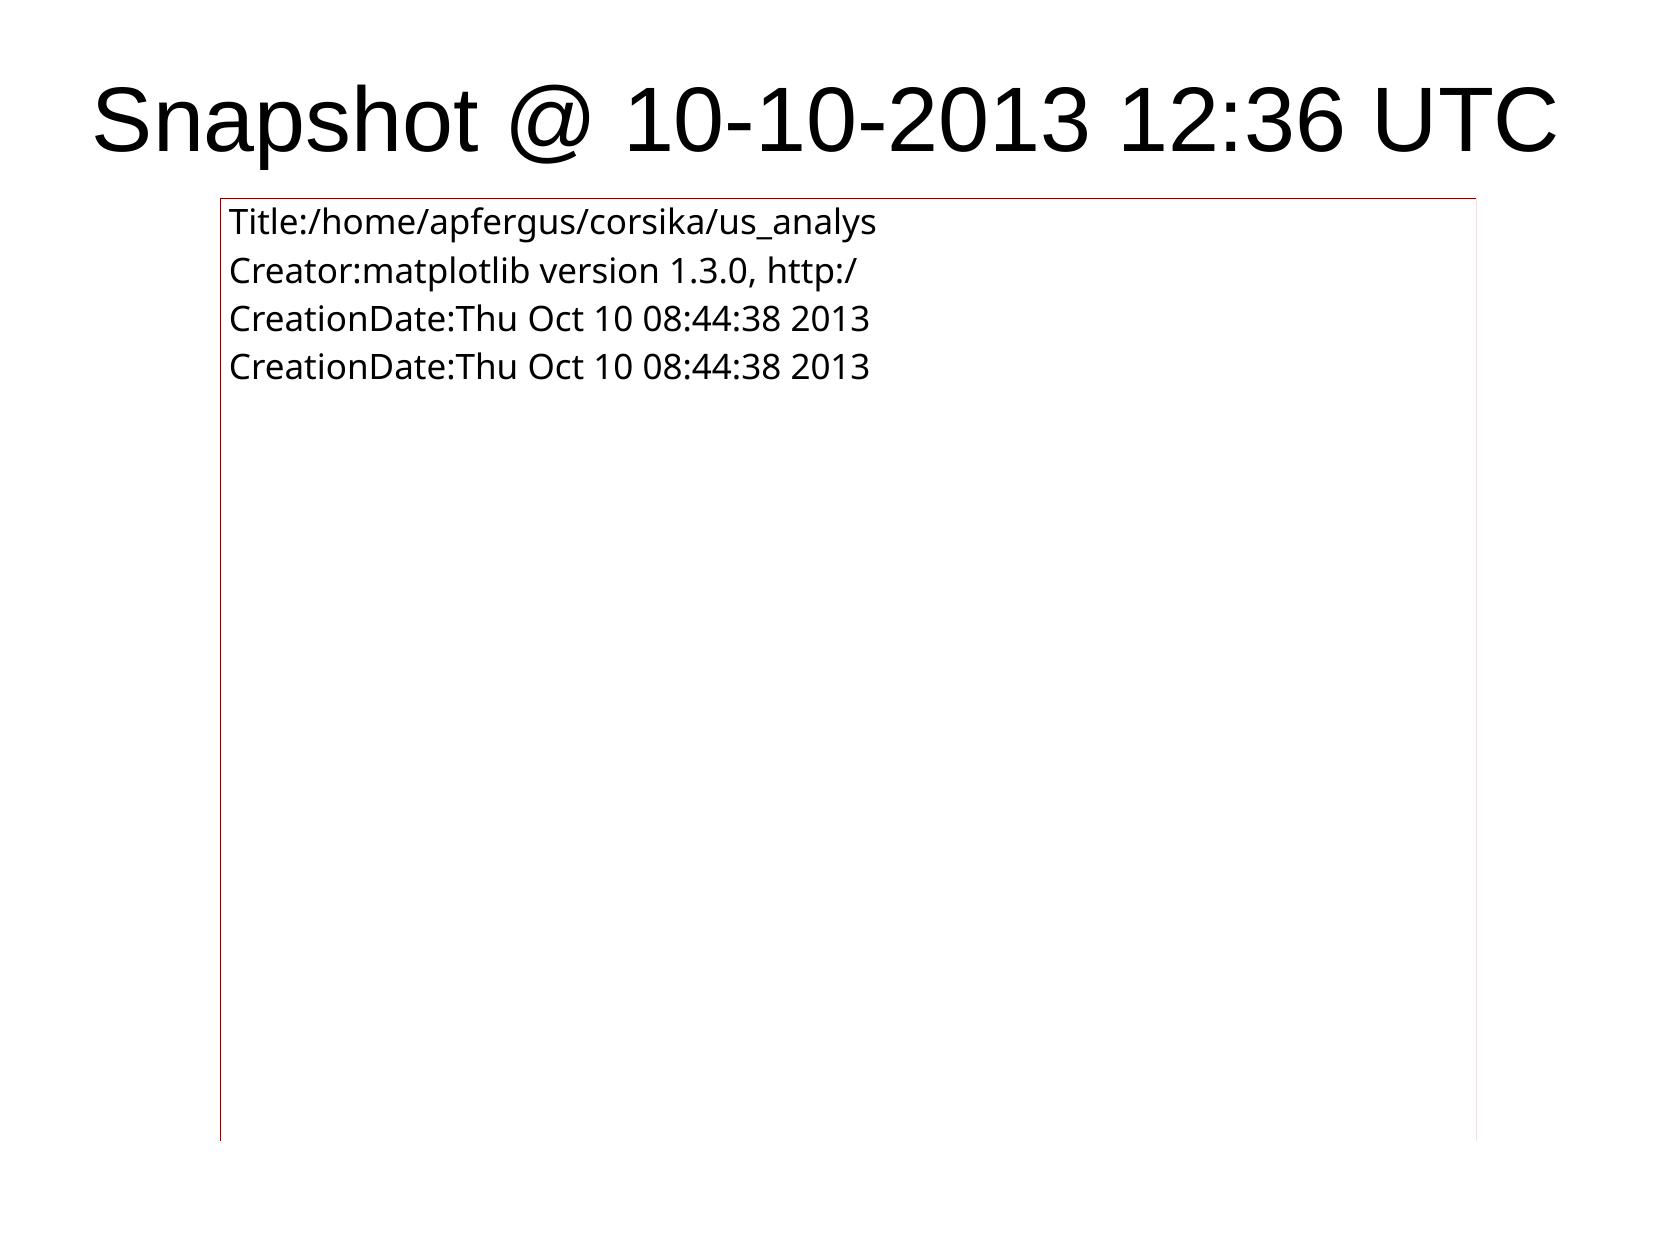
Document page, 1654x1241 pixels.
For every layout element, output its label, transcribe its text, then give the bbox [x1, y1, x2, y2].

title Snapshot @ 10-10-2013 12:36 UTC [82, 67, 1571, 275]
picture [217, 195, 1477, 1141]
